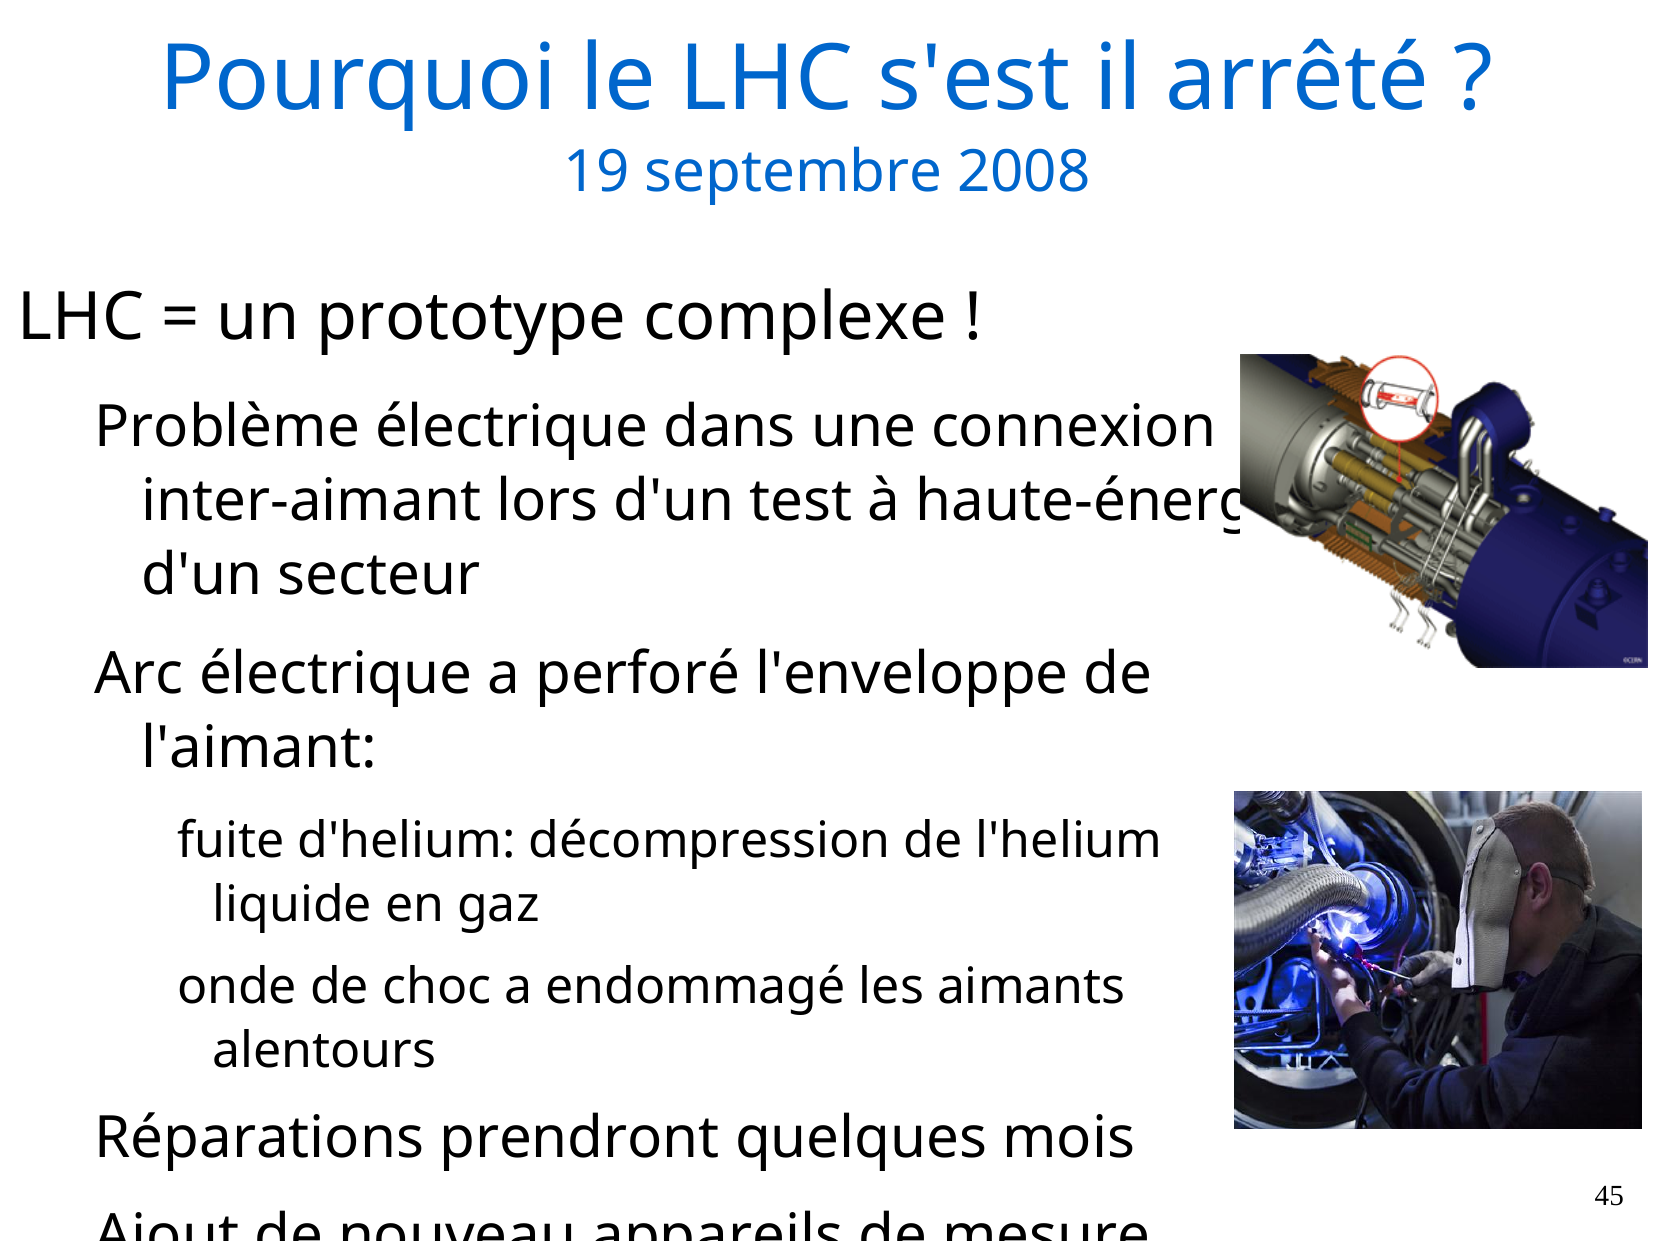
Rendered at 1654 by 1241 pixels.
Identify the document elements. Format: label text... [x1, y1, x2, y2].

list LHC = un prototype complexe ! Problème électrique dans une connexion inter-aimant lors d'un test à haute-énergie d'un secteur Arc électrique a perforé l'enveloppe de l'aimant: fuite d'helium: décompression de l'helium liquide en gaz onde de choc a endommagé les aimants alentours Réparations prendront quelques mois Ajout de nouveau appareils de mesure pour que cet incident ne se reproduise pas [0, 272, 1306, 1192]
picture [1306, 791, 1642, 1129]
picture [1240, 354, 1648, 668]
title Pourquoi le LHC s'est il arrêté ? 19 septembre 2008 [0, 8, 1654, 216]
